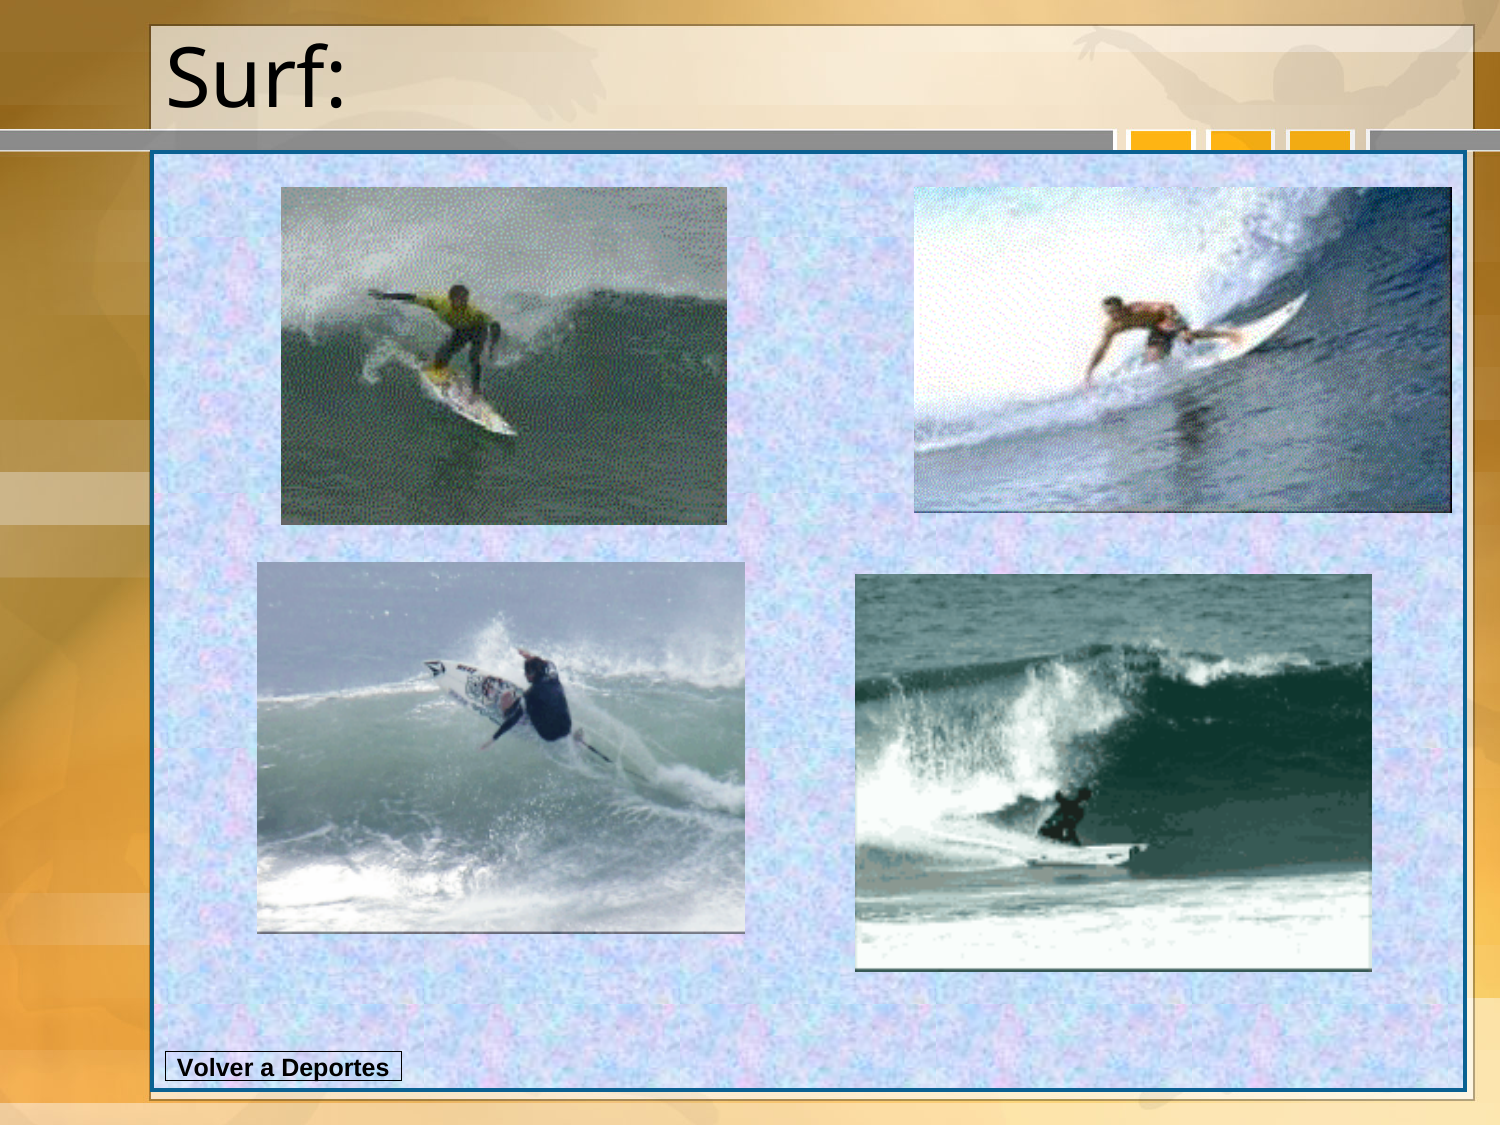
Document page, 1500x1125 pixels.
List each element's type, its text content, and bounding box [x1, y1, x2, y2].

picture [0, 0, 1500, 1125]
text_box [152, 152, 1465, 1090]
text_box Volver a Deportes [165, 1051, 402, 1081]
title Surf: [149, 0, 1463, 151]
